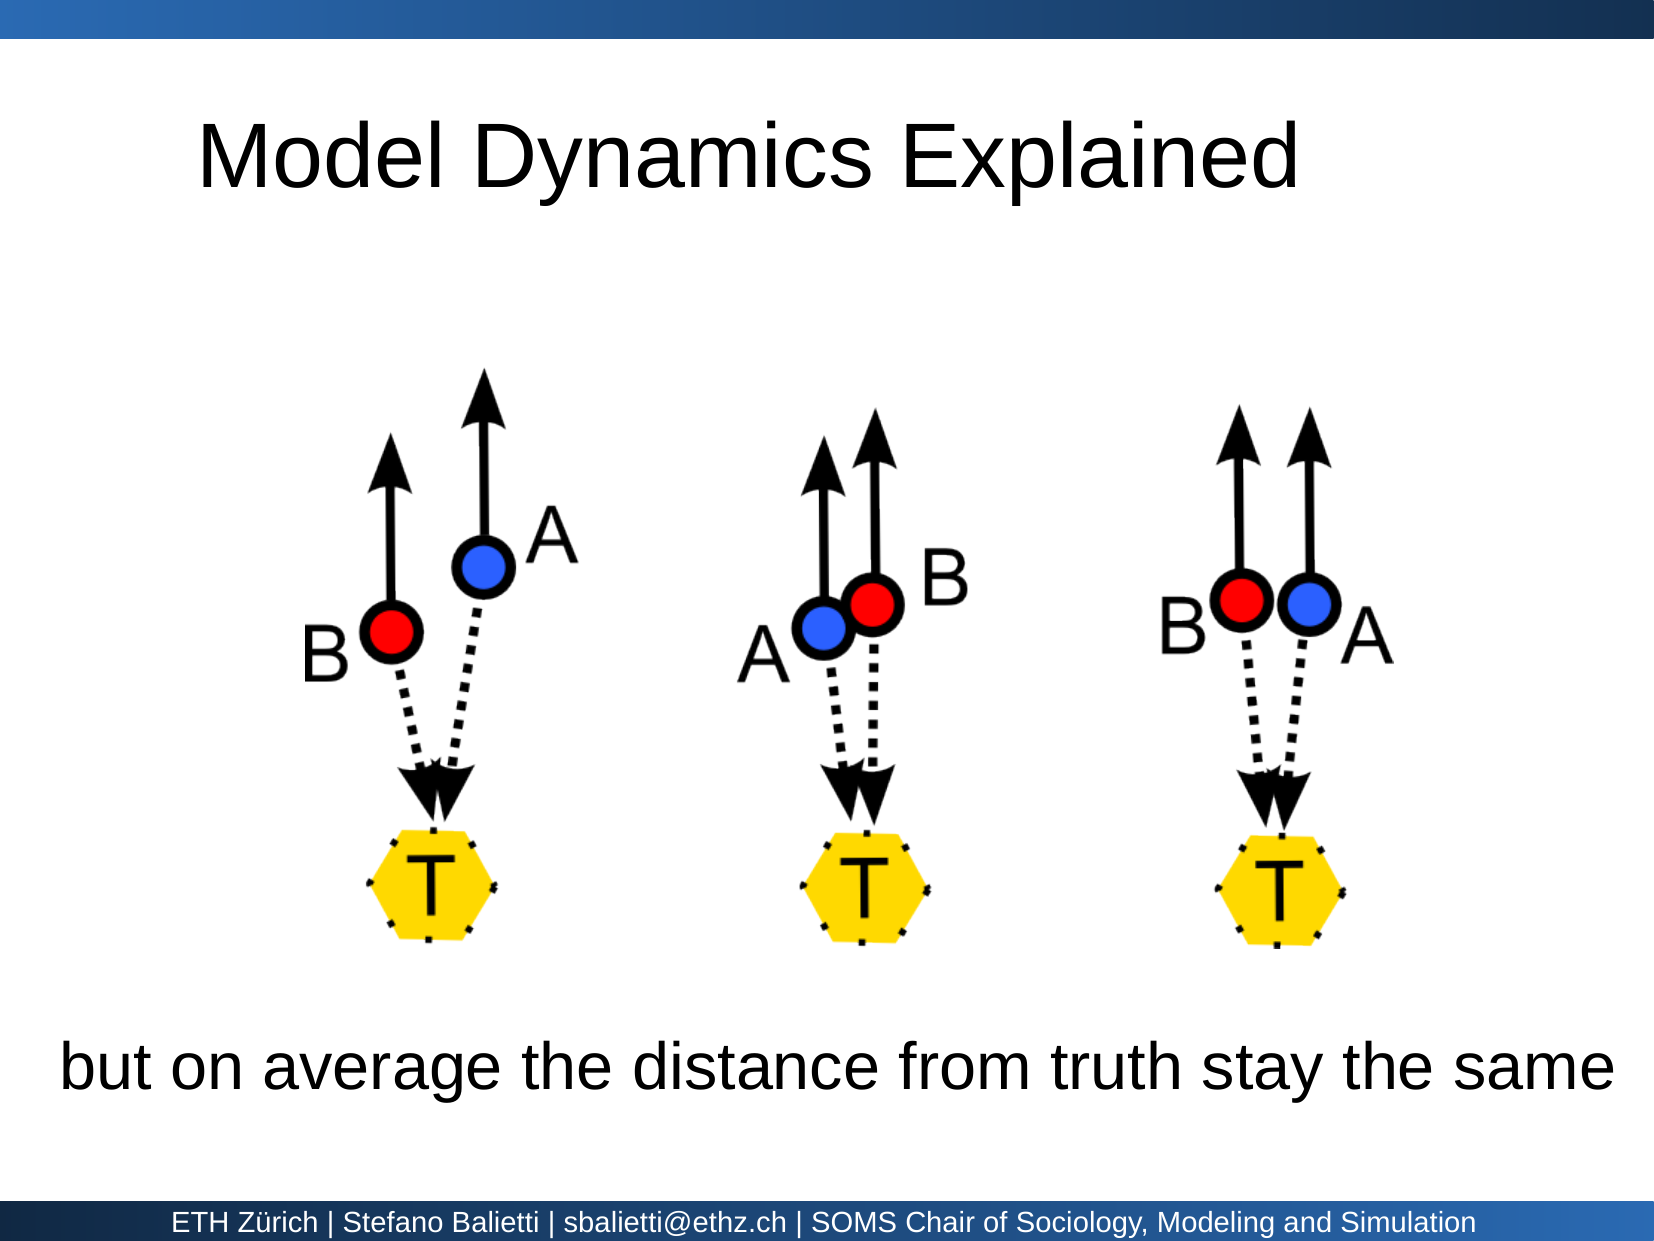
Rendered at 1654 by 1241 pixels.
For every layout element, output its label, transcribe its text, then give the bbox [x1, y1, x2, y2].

title Model Dynamics Explained [0, 105, 1501, 208]
picture [305, 366, 1394, 949]
text_box but on average the distance from truth stay the same [44, 1022, 1640, 1112]
